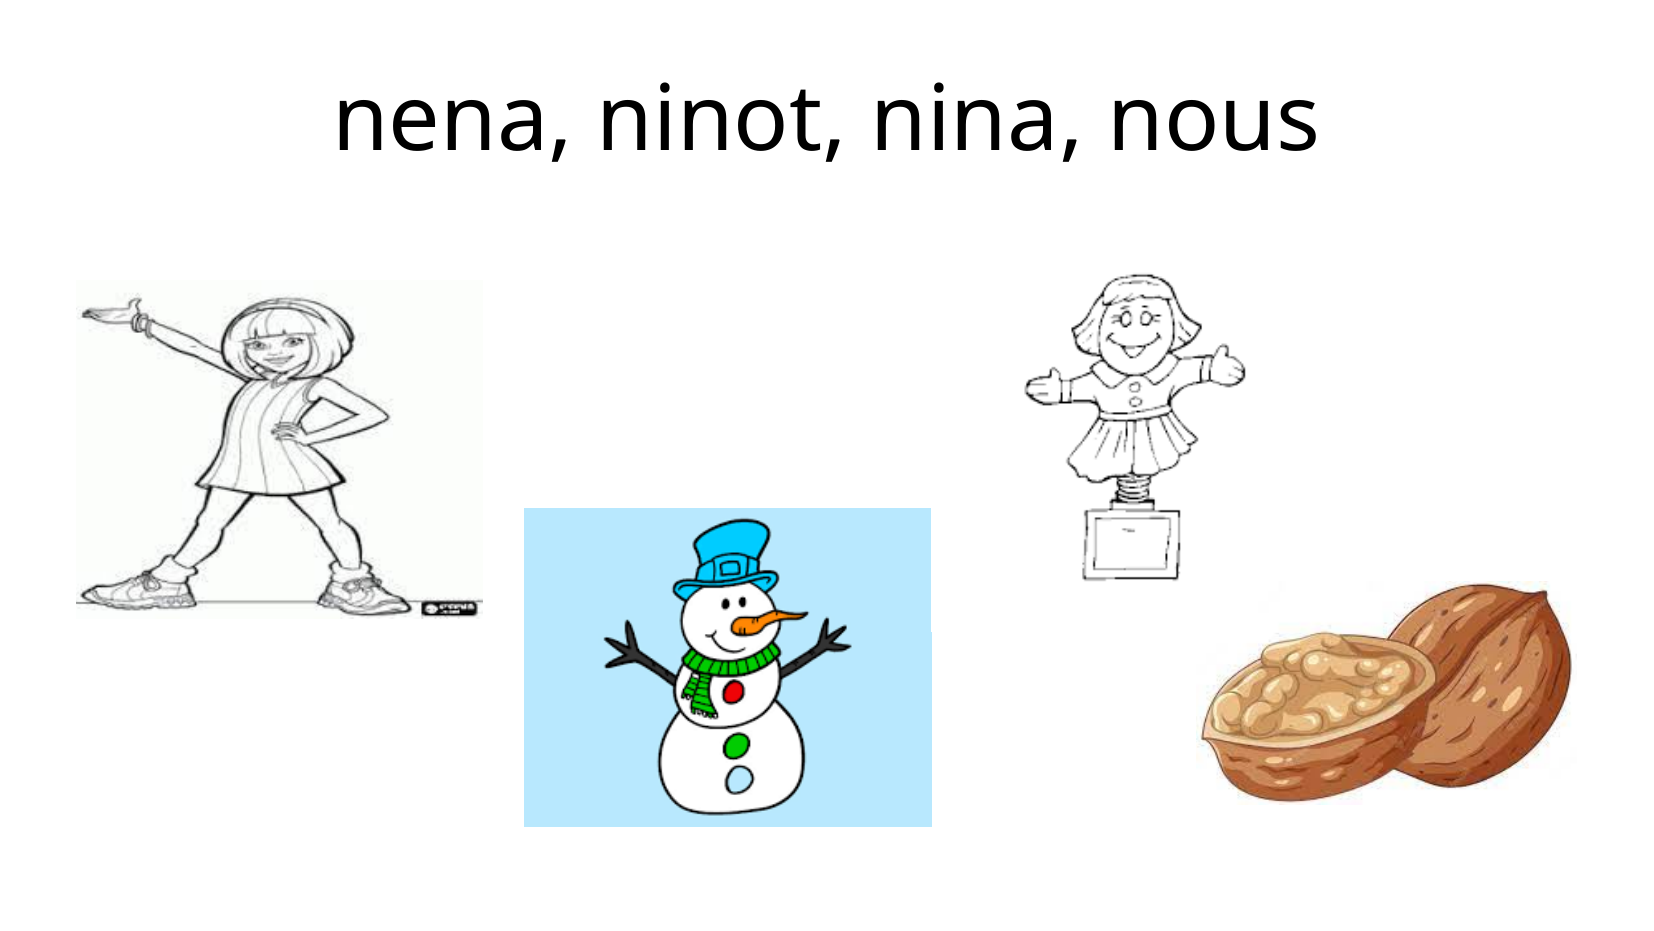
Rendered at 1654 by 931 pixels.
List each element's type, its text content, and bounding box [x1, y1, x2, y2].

title nena, ninot, nina, nous [82, 37, 1571, 193]
picture [524, 239, 1577, 827]
picture [76, 280, 483, 619]
